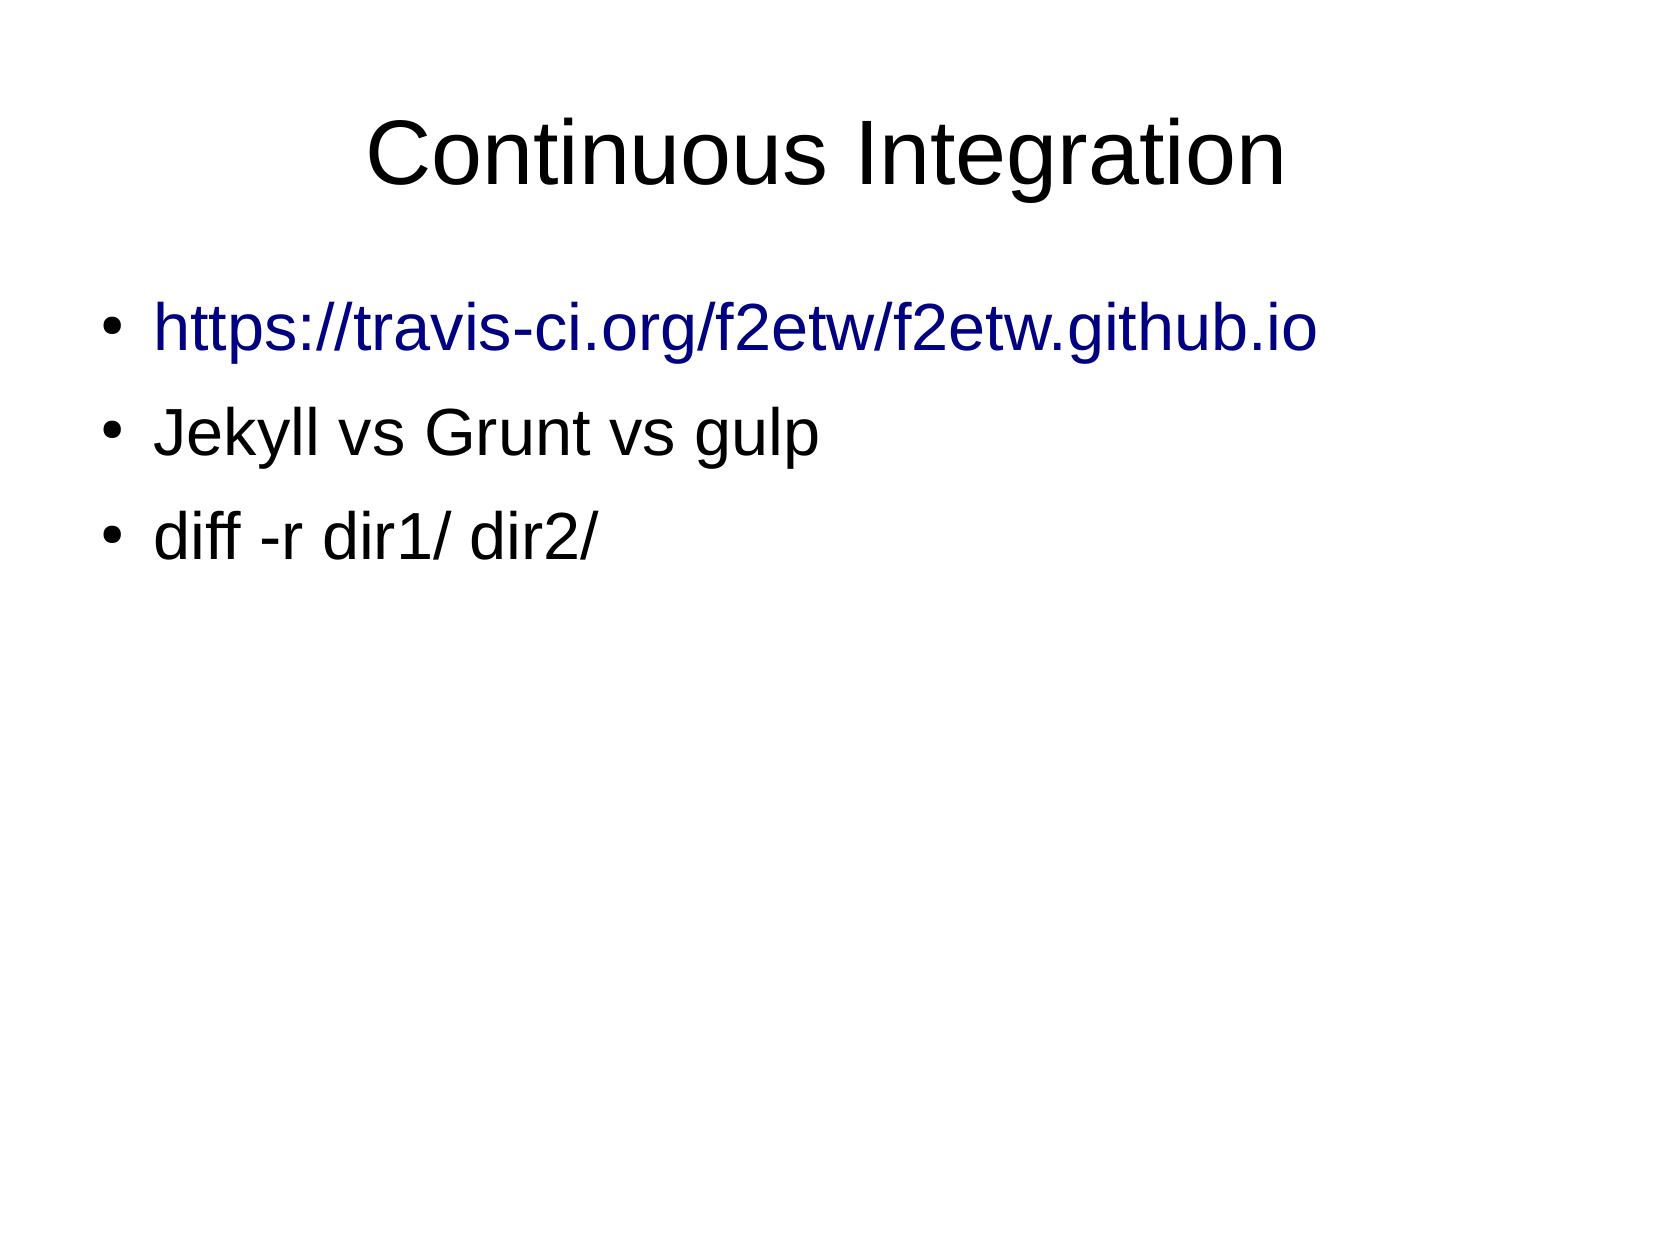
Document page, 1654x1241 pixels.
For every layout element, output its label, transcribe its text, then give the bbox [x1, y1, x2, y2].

title Continuous Integration [82, 49, 1571, 257]
list https://travis-ci.org/f2etw/f2etw.github.io Jekyll vs Grunt vs gulp diff -r dir1/ dir2/ [82, 290, 1571, 1010]
